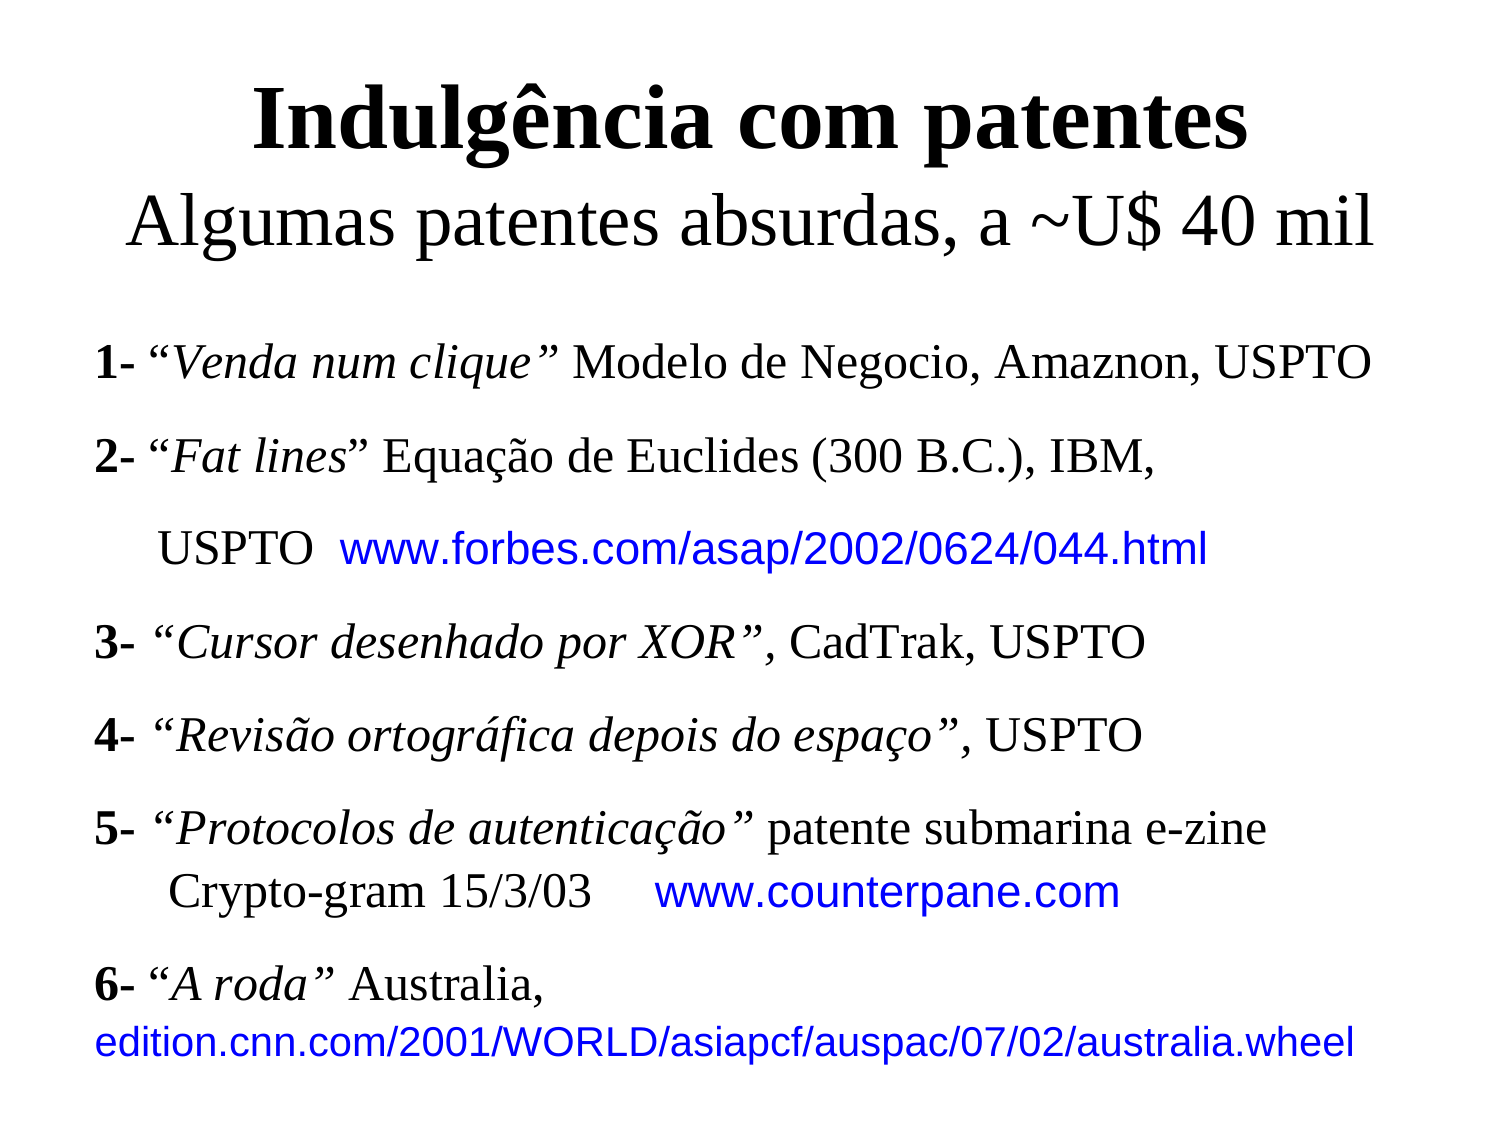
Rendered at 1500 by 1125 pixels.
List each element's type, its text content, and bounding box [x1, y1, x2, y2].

title Indulgência com patentes Algumas patentes absurdas, a ~U$ 40 mil [101, 49, 1401, 280]
text_box 1- “Venda num clique” Modelo de Negocio, Amaznon, USPTO 2- “Fat lines” Equação de Euclides (300 B.C.), IBM, USPTO www.forbes.com/asap/2002/0624/044.html 3- “Cursor desenhado por XOR”, CadTrak, USPTO 4- “Revisão ortográfica depois do espaço”, USPTO 5- “Protocolos de autenticação” patente submarina e-zine Crypto-gram 15/3/03 www.counterpane.com 6- “A roda” Australia, edition.cnn.com/2001/WORLD/asiapcf/auspac/07/02/australia.wheel [94, 326, 1385, 994]
